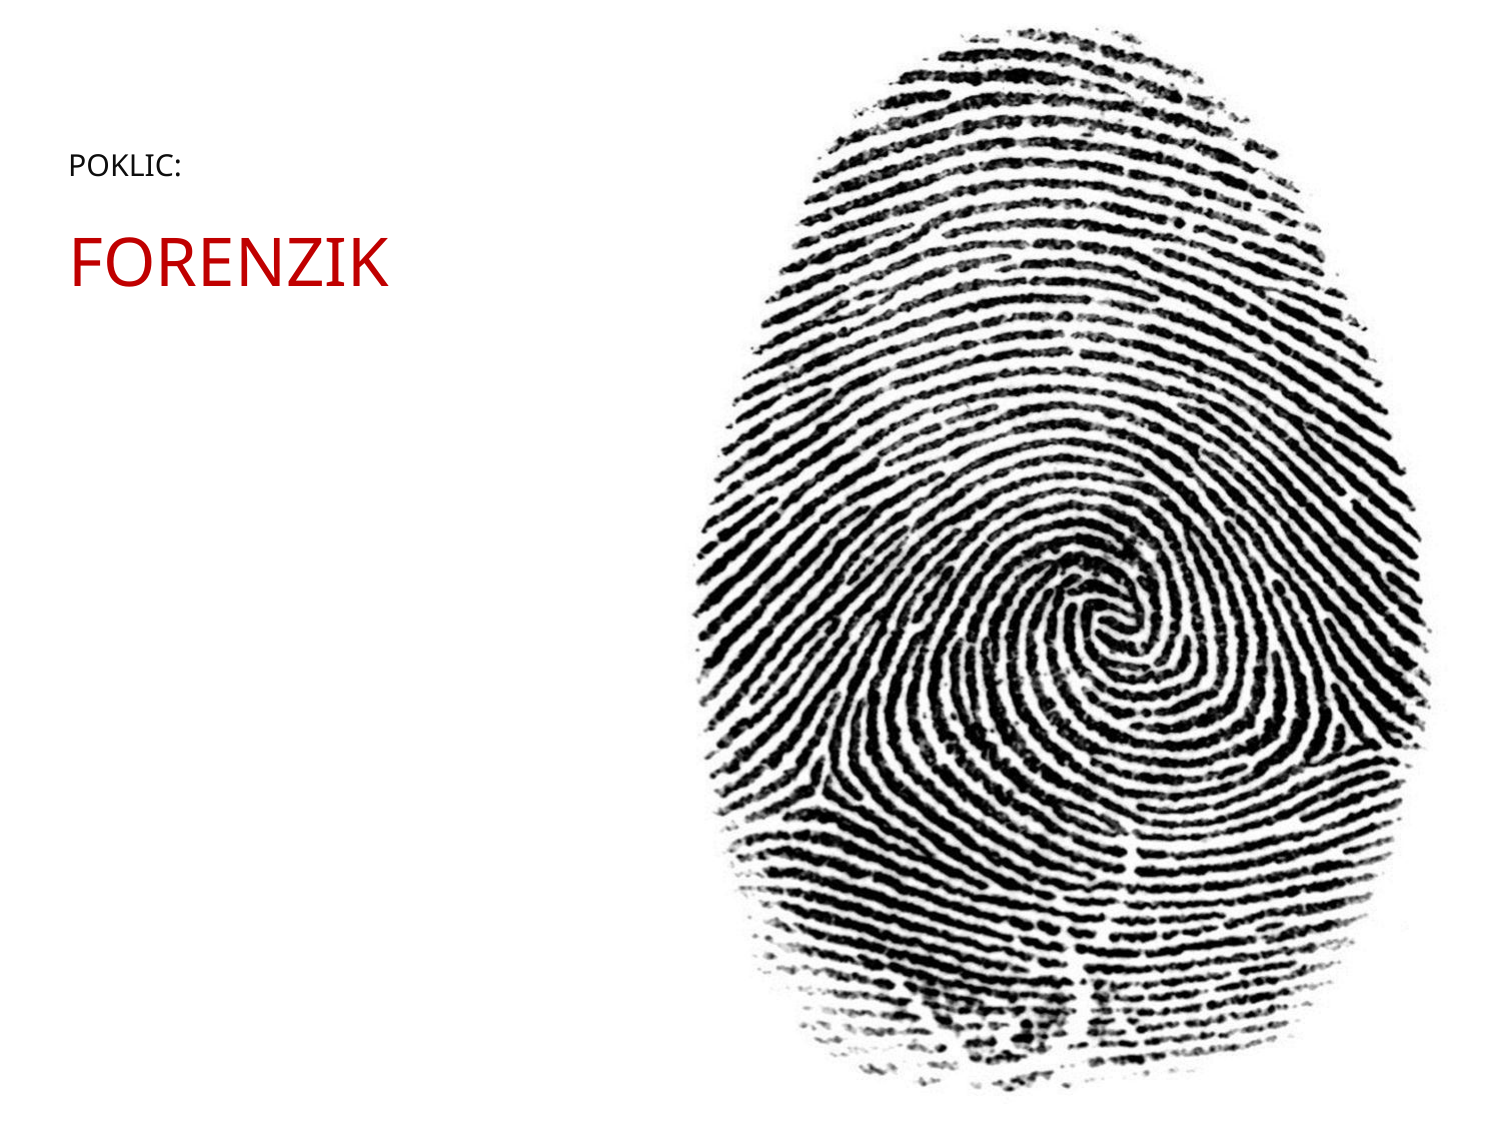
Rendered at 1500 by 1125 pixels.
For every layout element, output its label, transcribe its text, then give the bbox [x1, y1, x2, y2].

picture [0, 0, 1500, 1125]
title POKLIC: FORENZIK [53, 66, 1436, 308]
